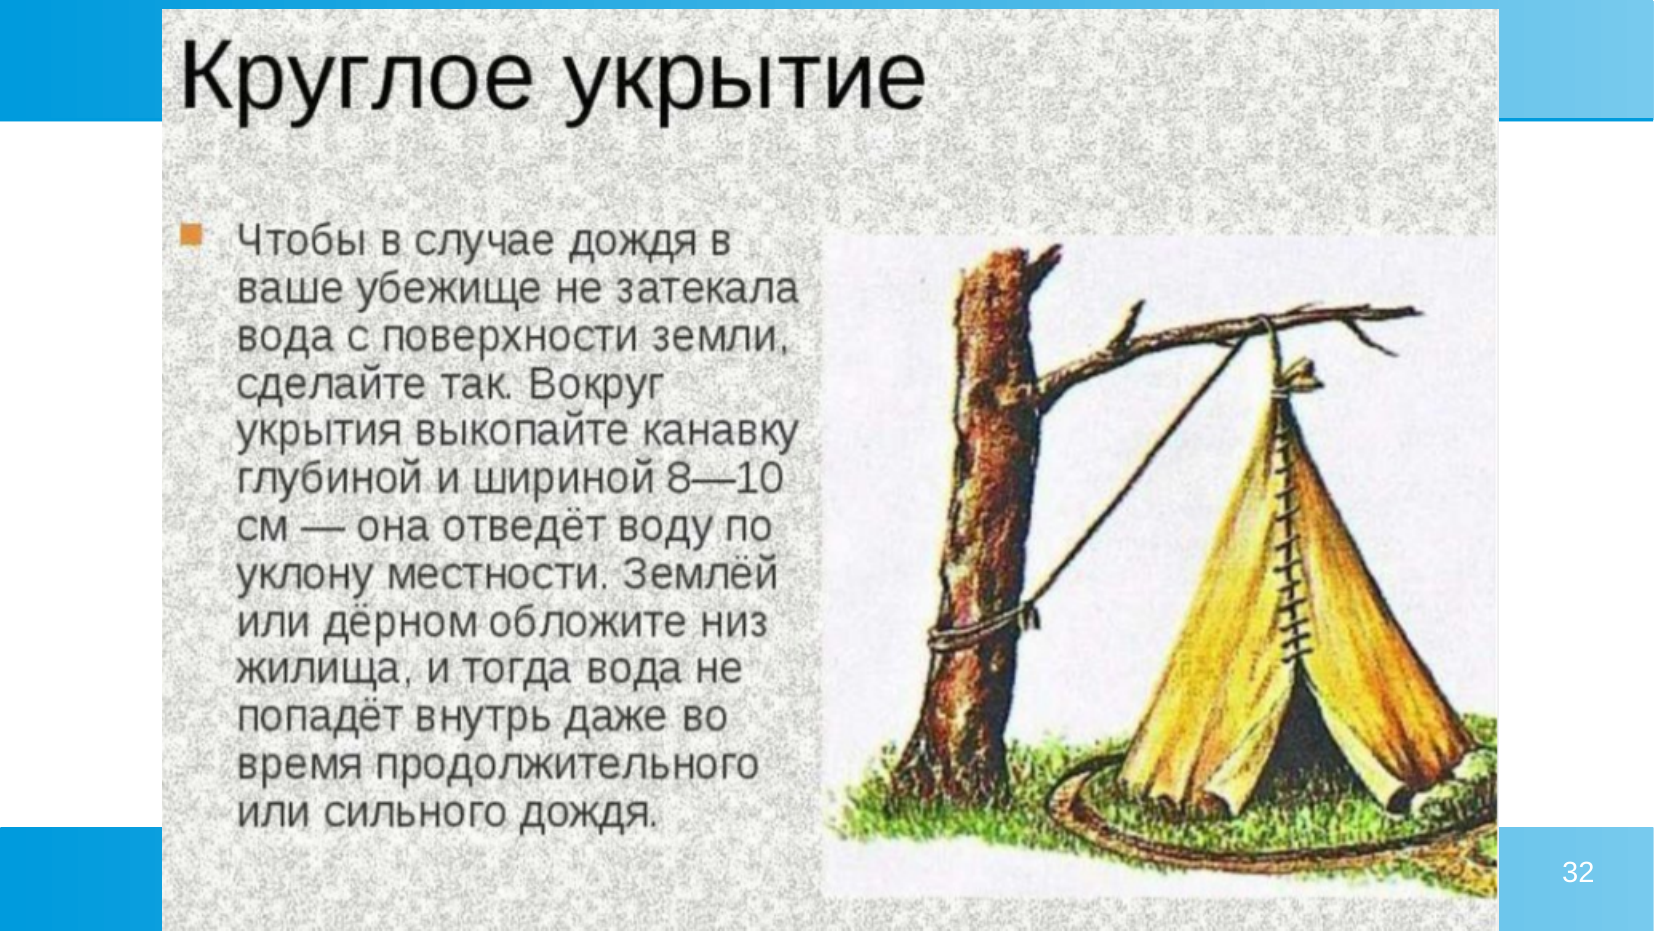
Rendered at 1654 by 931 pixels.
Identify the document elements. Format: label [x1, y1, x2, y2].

picture [162, 9, 1499, 931]
